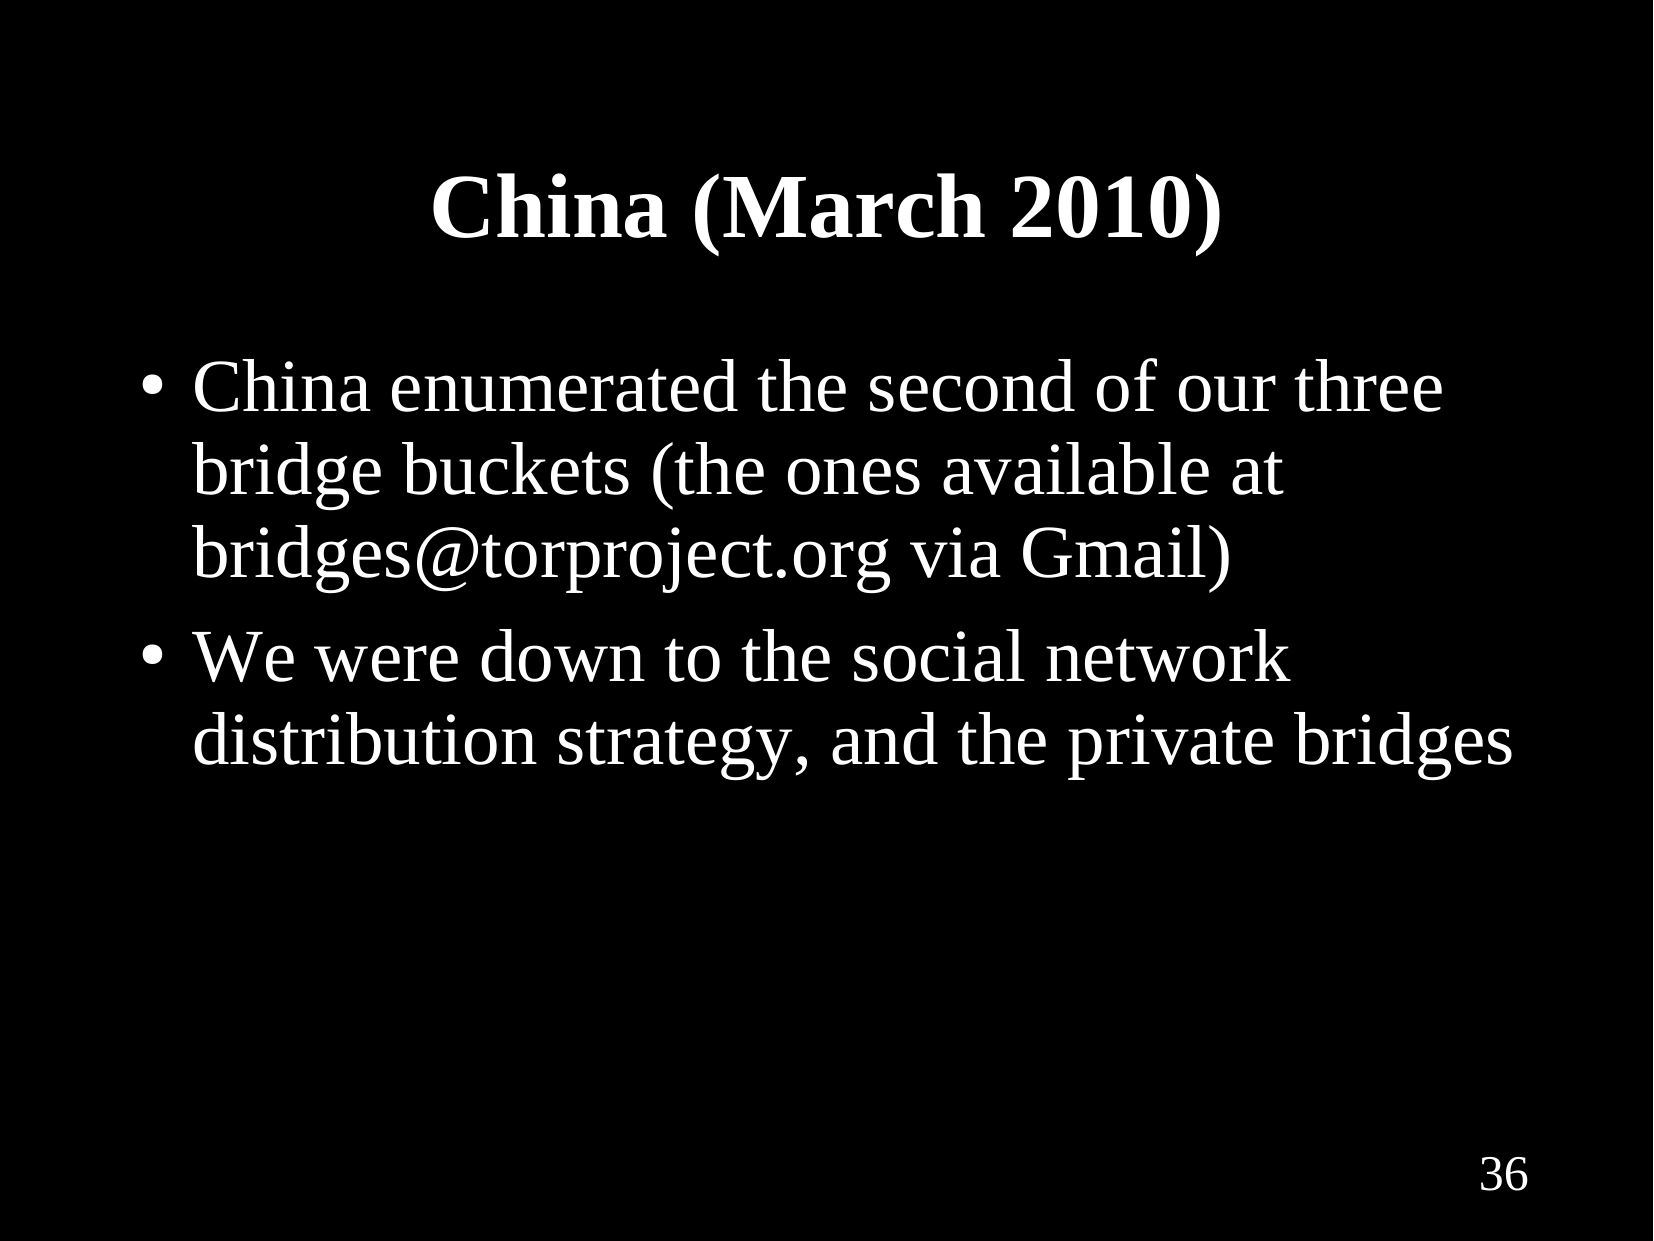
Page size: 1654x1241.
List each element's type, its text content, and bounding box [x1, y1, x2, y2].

list China enumerated the second of our three bridge buckets (the ones available at bridges@torproject.org via Gmail) We were down to the social network distribution strategy, and the private bridges [121, 344, 1534, 1127]
title China (March 2010) [121, 102, 1534, 311]
